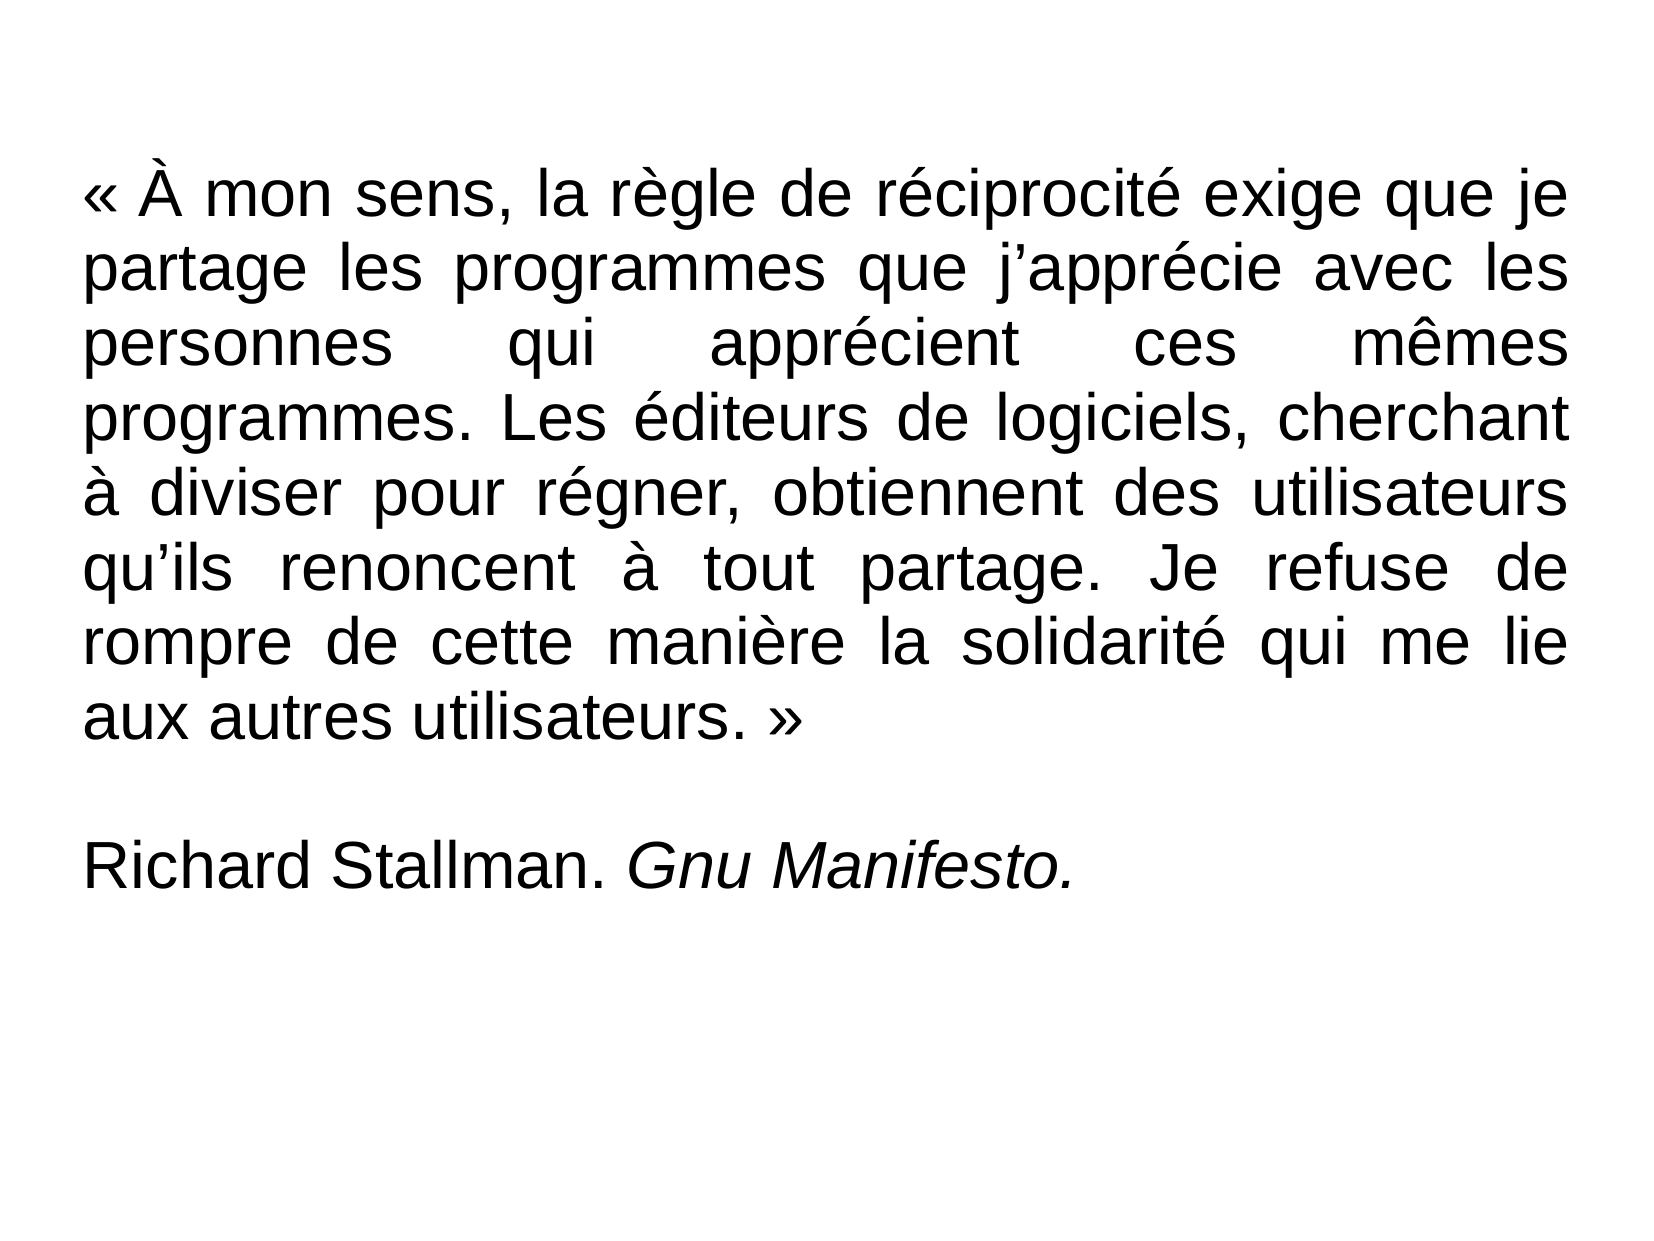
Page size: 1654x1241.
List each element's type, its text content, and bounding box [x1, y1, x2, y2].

subtitle « À mon sens, la règle de réciprocité exige que je partage les programmes que j’apprécie avec les personnes qui apprécient ces mêmes programmes. Les éditeurs de logiciels, cherchant à diviser pour régner, obtiennent des utilisateurs qu’ils renoncent à tout partage. Je refuse de rompre de cette manière la solidarité qui me lie aux autres utilisateurs. » Richard Stallman. Gnu Manifesto. [82, 49, 1571, 1010]
